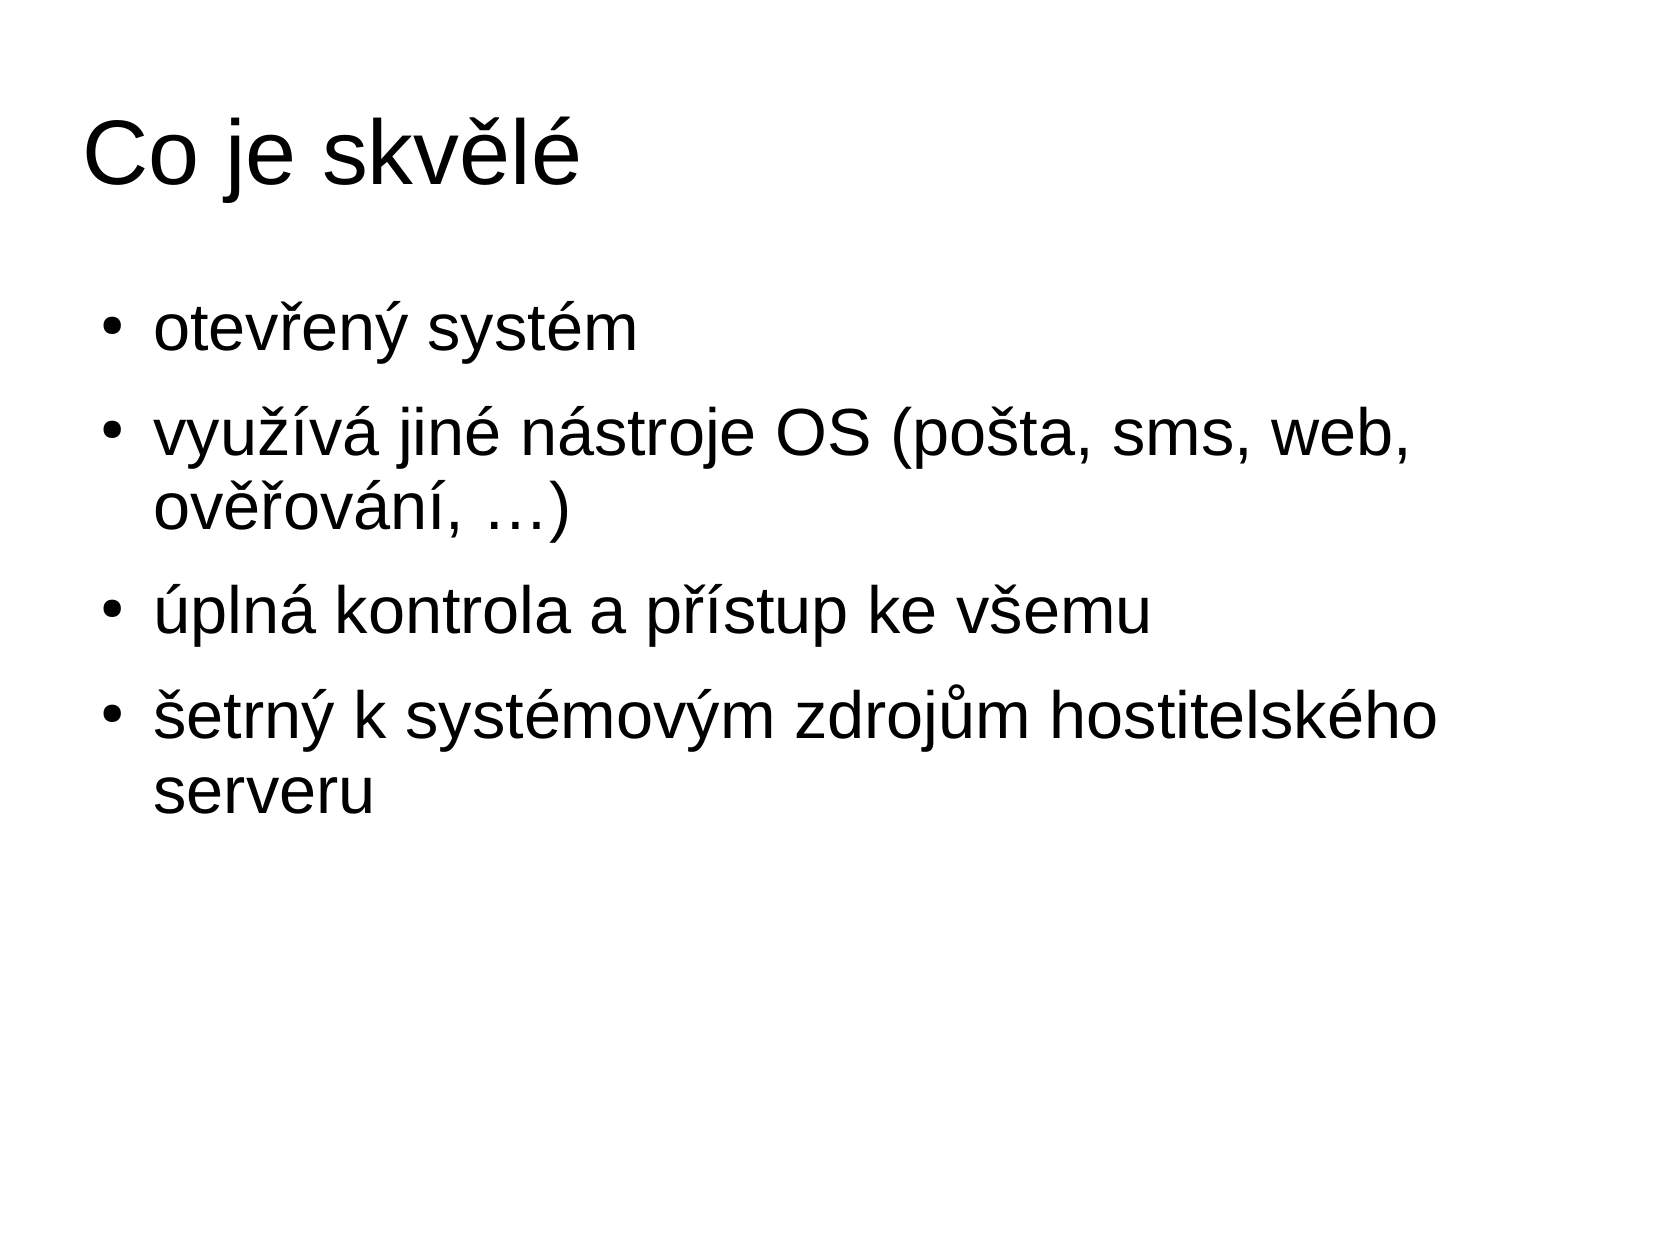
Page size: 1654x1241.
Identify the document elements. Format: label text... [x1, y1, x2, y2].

list otevřený systém využívá jiné nástroje OS (pošta, sms, web, ověřování, …) úplná kontrola a přístup ke všemu šetrný k systémovým zdrojům hostitelského serveru [82, 290, 1571, 1010]
title Co je skvělé [82, 68, 1571, 237]
